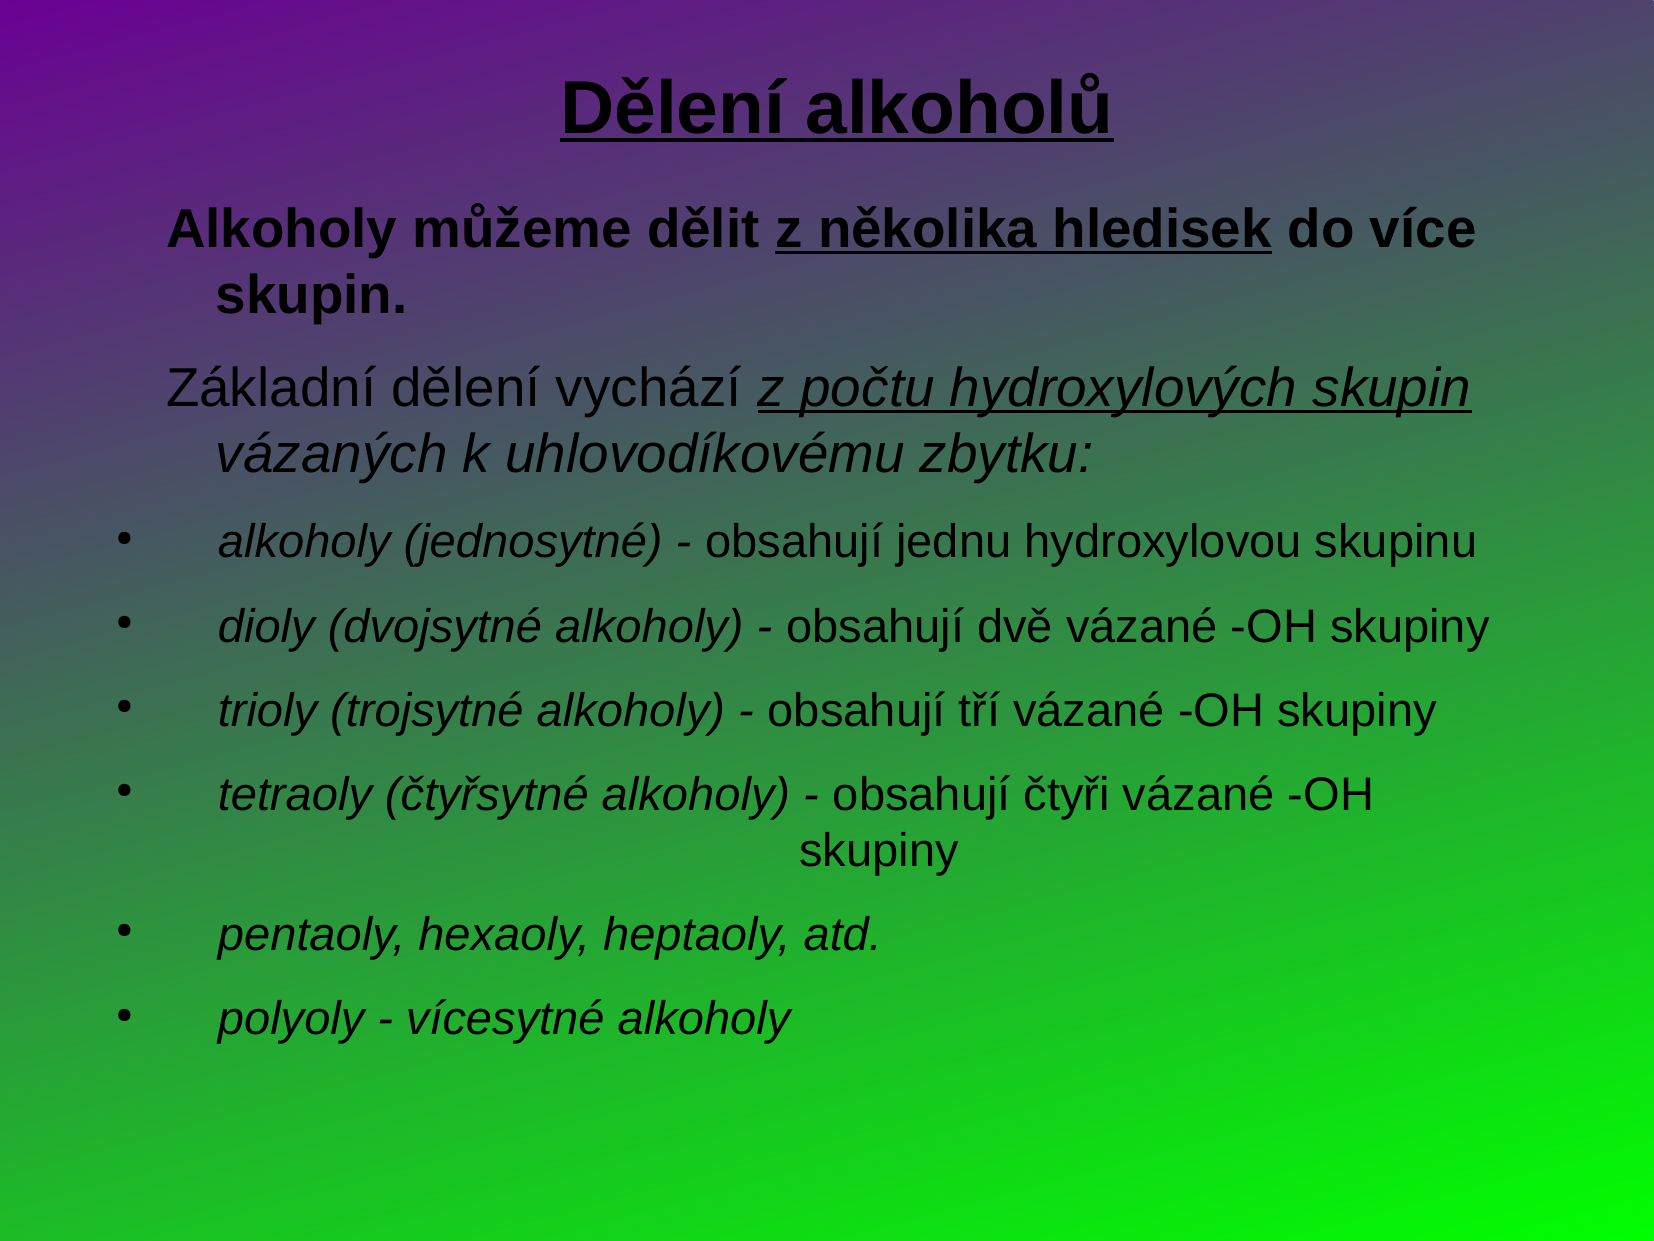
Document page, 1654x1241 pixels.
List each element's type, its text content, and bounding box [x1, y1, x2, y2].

title Dělení alkoholů [82, 0, 1571, 193]
list Alkoholy můžeme dělit z několika hledisek do více skupin. Základní dělení vychází z počtu hydroxylových skupin vázaných k uhlovodíkovému zbytku: alkoholy (jednosytné) - obsahují jednu hydroxylovou skupinu dioly (dvojsytné alkoholy) - obsahují dvě vázané -OH skupiny trioly (trojsytné alkoholy) - obsahují tří vázané -OH skupiny tetraoly (čtyřsytné alkoholy) - obsahují čtyři vázané -OH skupiny pentaoly, hexaoly, heptaoly, atd. polyoly - vícesytné alkoholy [82, 193, 1571, 1052]
